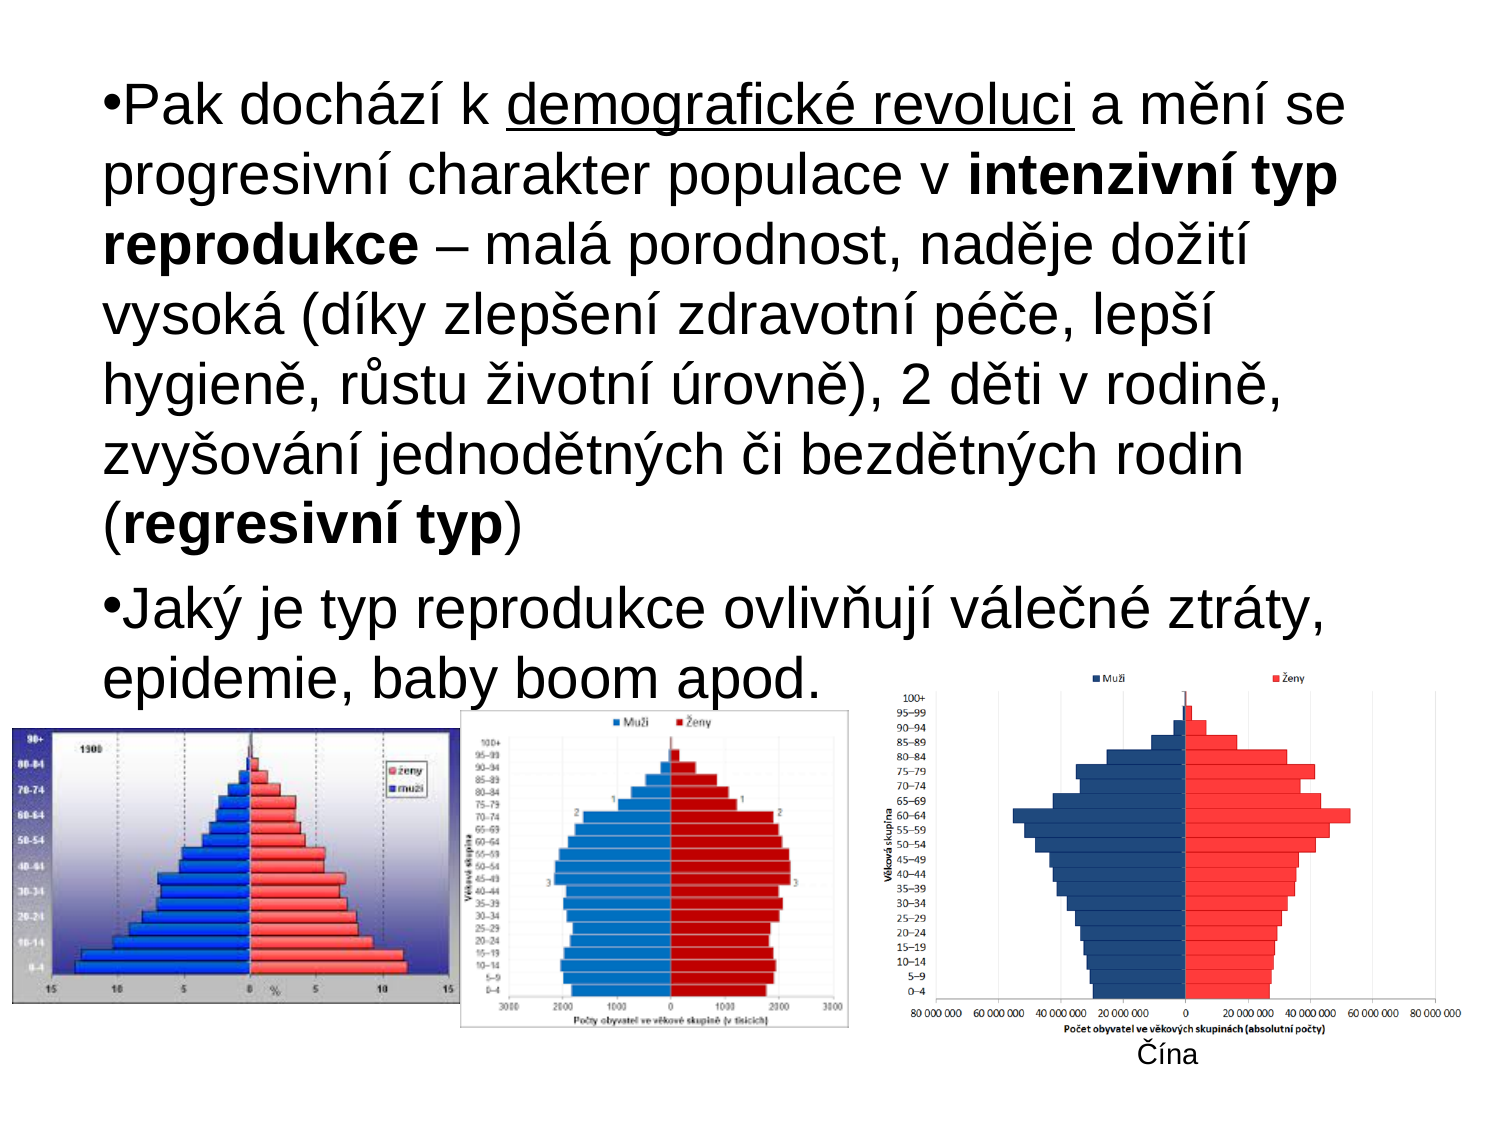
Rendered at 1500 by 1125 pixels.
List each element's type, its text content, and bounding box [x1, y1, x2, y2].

text_box Čína [1122, 1027, 1288, 1087]
picture [875, 661, 1465, 1040]
list Pak dochází k demografické revoluci a mění se progresivní charakter populace v intenzivní typ reprodukce – malá porodnost, naděje dožití vysoká (díky zlepšení zdravotní péče, lepší hygieně, růstu životní úrovně), 2 děti v rodině, zvyšování jednodětných či bezdětných rodin (regresivní typ) Jaký je typ reprodukce ovlivňují válečné ztráty, epidemie, baby boom apod. [87, 59, 1438, 768]
picture [12, 710, 849, 1028]
